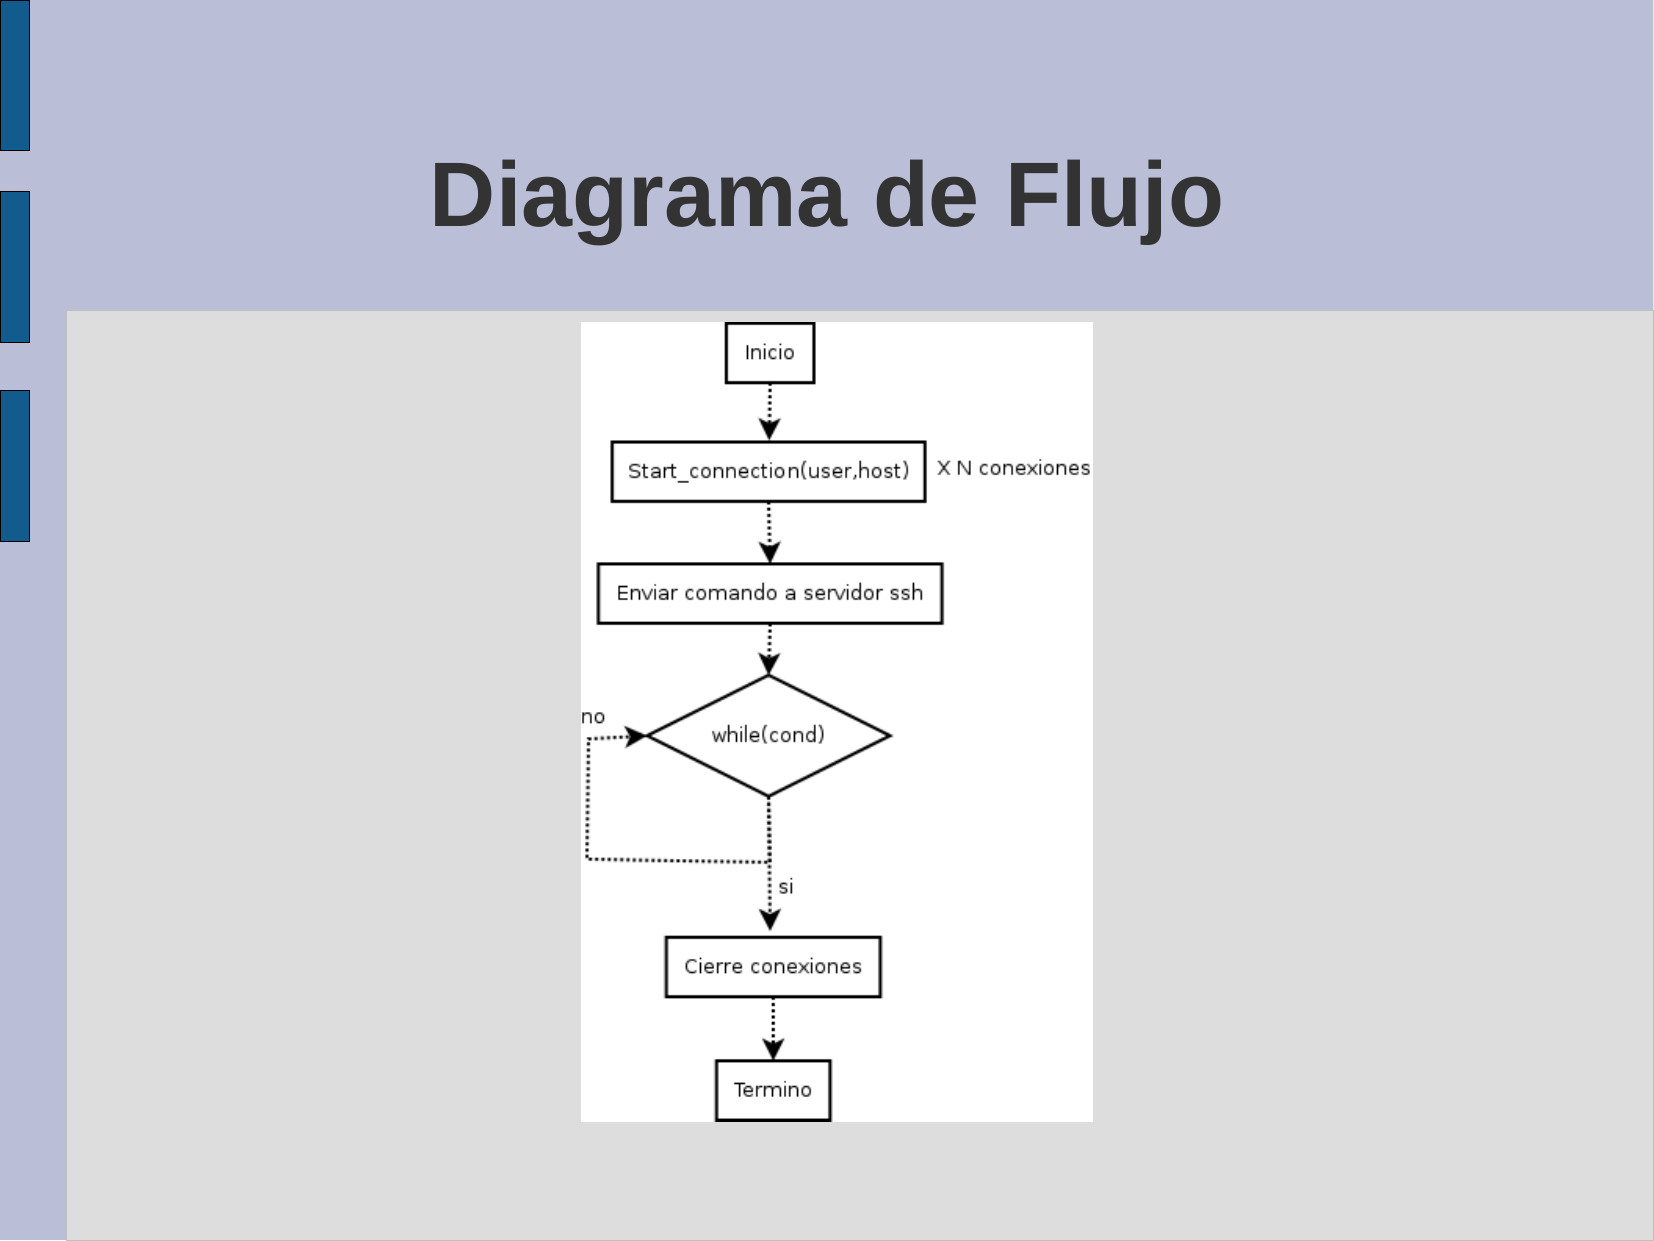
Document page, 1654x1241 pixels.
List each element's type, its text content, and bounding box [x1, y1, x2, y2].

title Diagrama de Flujo [121, 91, 1534, 299]
picture [581, 322, 1093, 1123]
